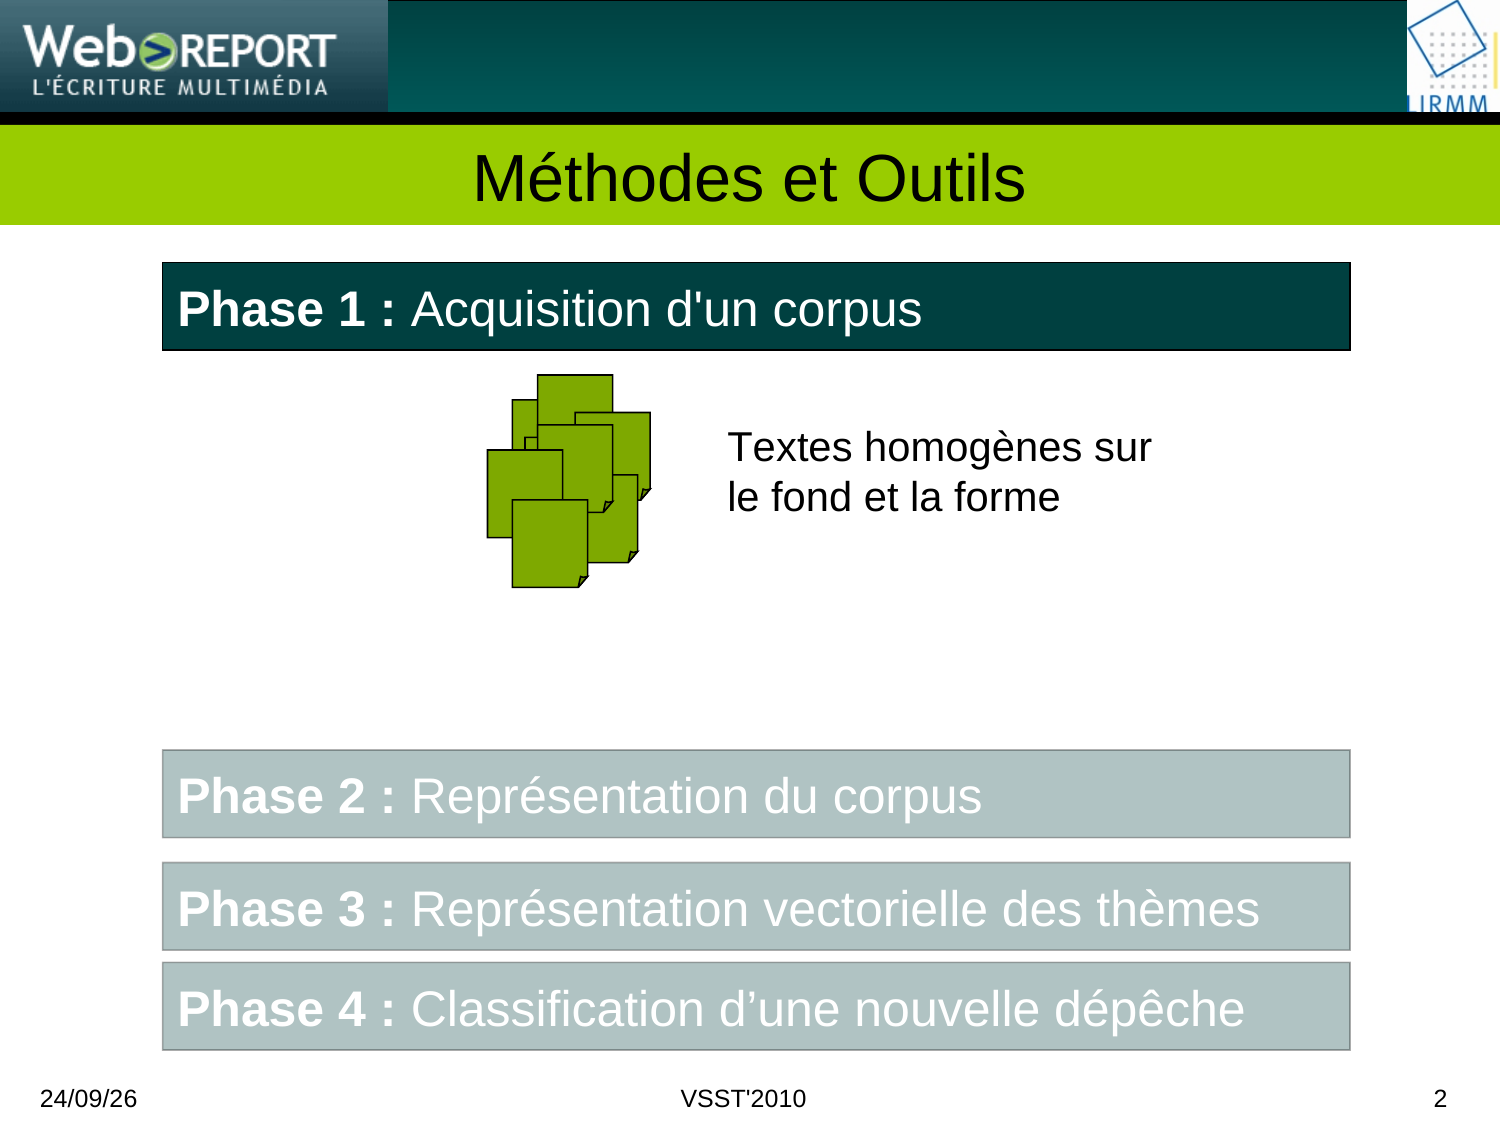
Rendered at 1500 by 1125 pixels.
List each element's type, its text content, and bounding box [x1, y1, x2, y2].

text_box <numéro> [1149, 1074, 1463, 1113]
text_box VSST'2010 [362, 1074, 1126, 1113]
text_box Phase 1 : Acquisition d'un corpus [162, 262, 1351, 351]
title Méthodes et Outils [0, 124, 1500, 225]
text_box [487, 375, 651, 588]
text_box Textes homogènes sur le fond et la forme [712, 412, 1191, 528]
text_box 09/01/12 [24, 1074, 338, 1113]
text_box Phase 3 : Représentation vectorielle des thèmes [162, 862, 1351, 951]
text_box Phase 2 : Représentation du corpus [162, 750, 1351, 838]
text_box Phase 4 : Classification d’une nouvelle dépêche [162, 962, 1351, 1051]
picture [1407, 0, 1500, 112]
picture [0, 0, 388, 112]
